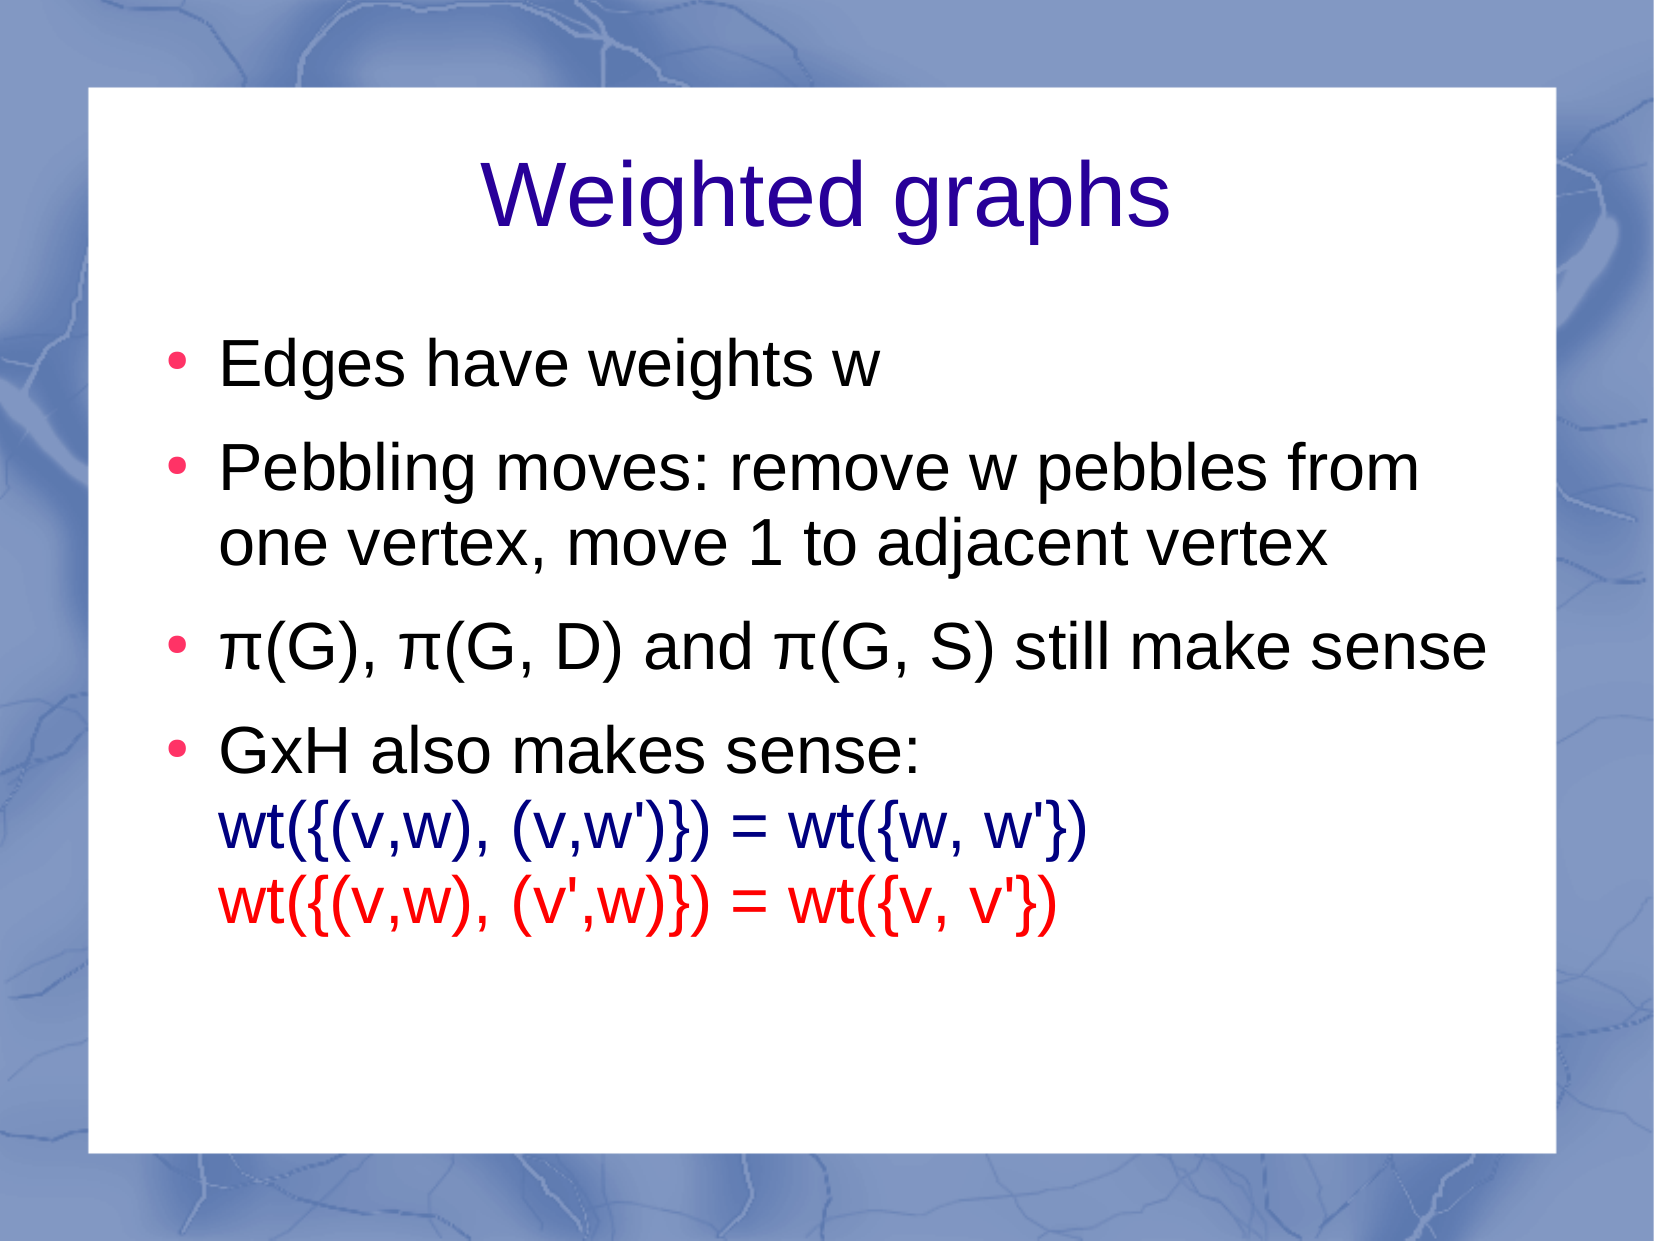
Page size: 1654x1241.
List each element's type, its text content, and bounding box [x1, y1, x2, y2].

picture [0, 0, 1654, 1241]
title Weighted graphs [118, 90, 1536, 298]
list Edges have weights w Pebbling moves: remove w pebbles from one vertex, move 1 to adjacent vertex π(G), π(G, D) and π(G, S) still make sense GxH also makes sense: wt({(v,w), (v,w')}) = wt({w, w'}) wt({(v,w), (v',w)}) = wt({v, v'}) [147, 325, 1506, 1130]
